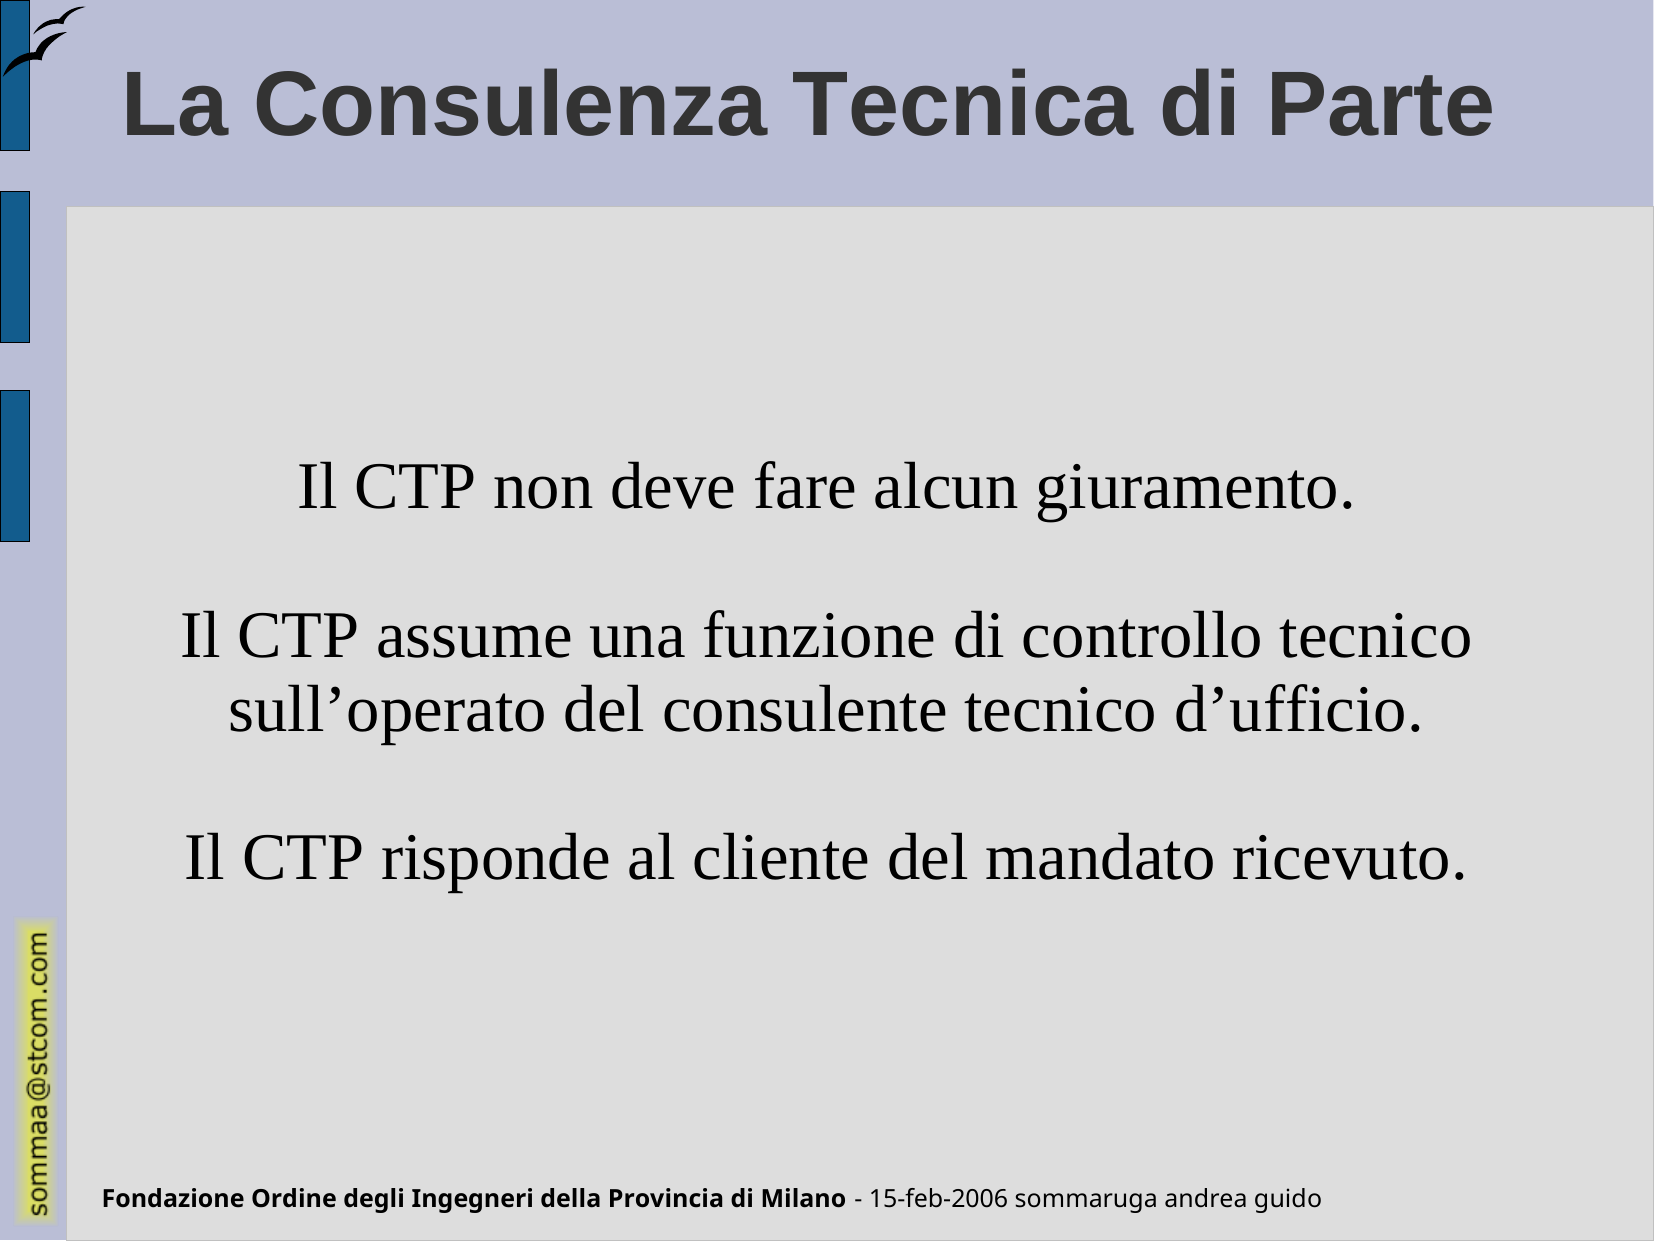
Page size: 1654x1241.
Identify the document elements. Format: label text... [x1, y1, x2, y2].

subtitle Il CTP non deve fare alcun giuramento. Il CTP assume una funzione di controllo tecnico sull’operato del consulente tecnico d’ufficio. Il CTP risponde al cliente del mandato ricevuto. [121, 324, 1534, 1093]
title La Consulenza Tecnica di Parte [118, 0, 1531, 208]
picture [12, 915, 60, 1228]
